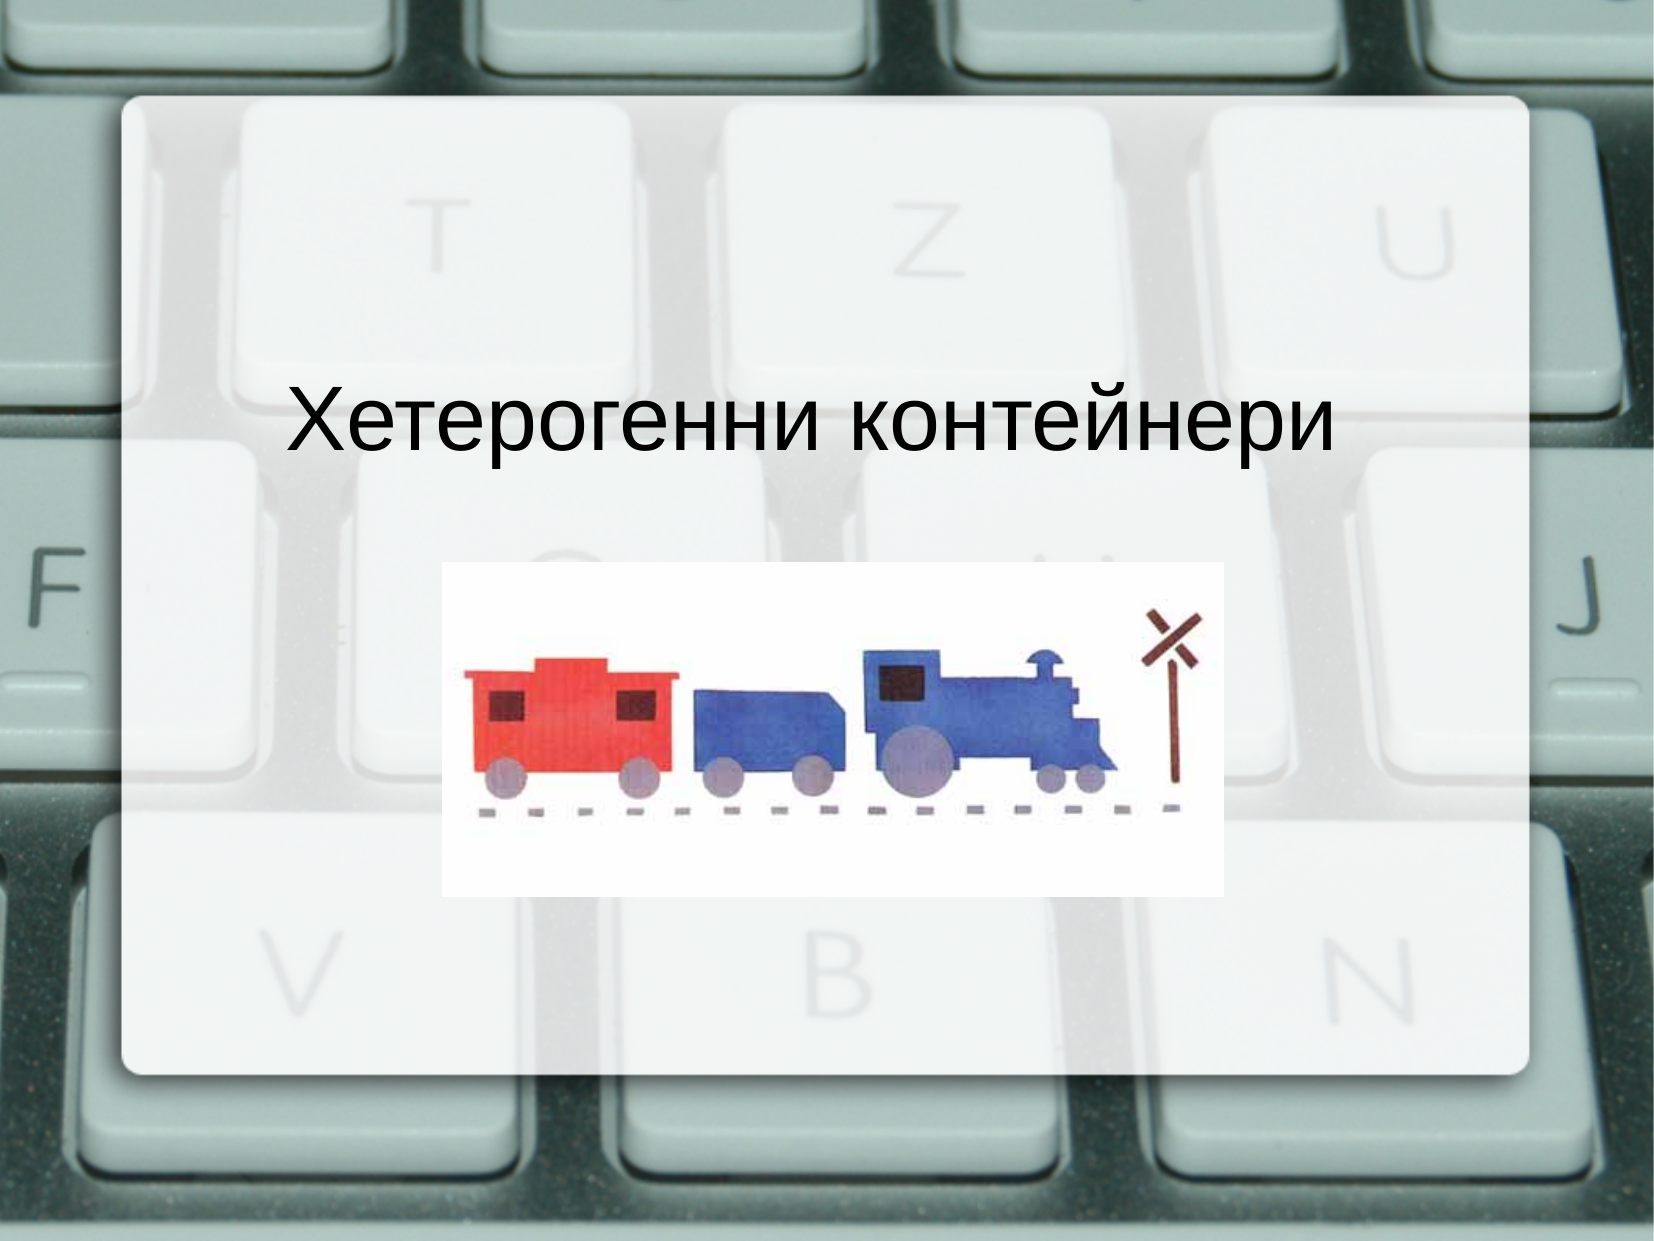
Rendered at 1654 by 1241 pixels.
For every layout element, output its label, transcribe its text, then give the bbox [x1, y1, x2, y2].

picture [0, 0, 1654, 1241]
subtitle Хетерогенни контейнери [135, 289, 1489, 550]
